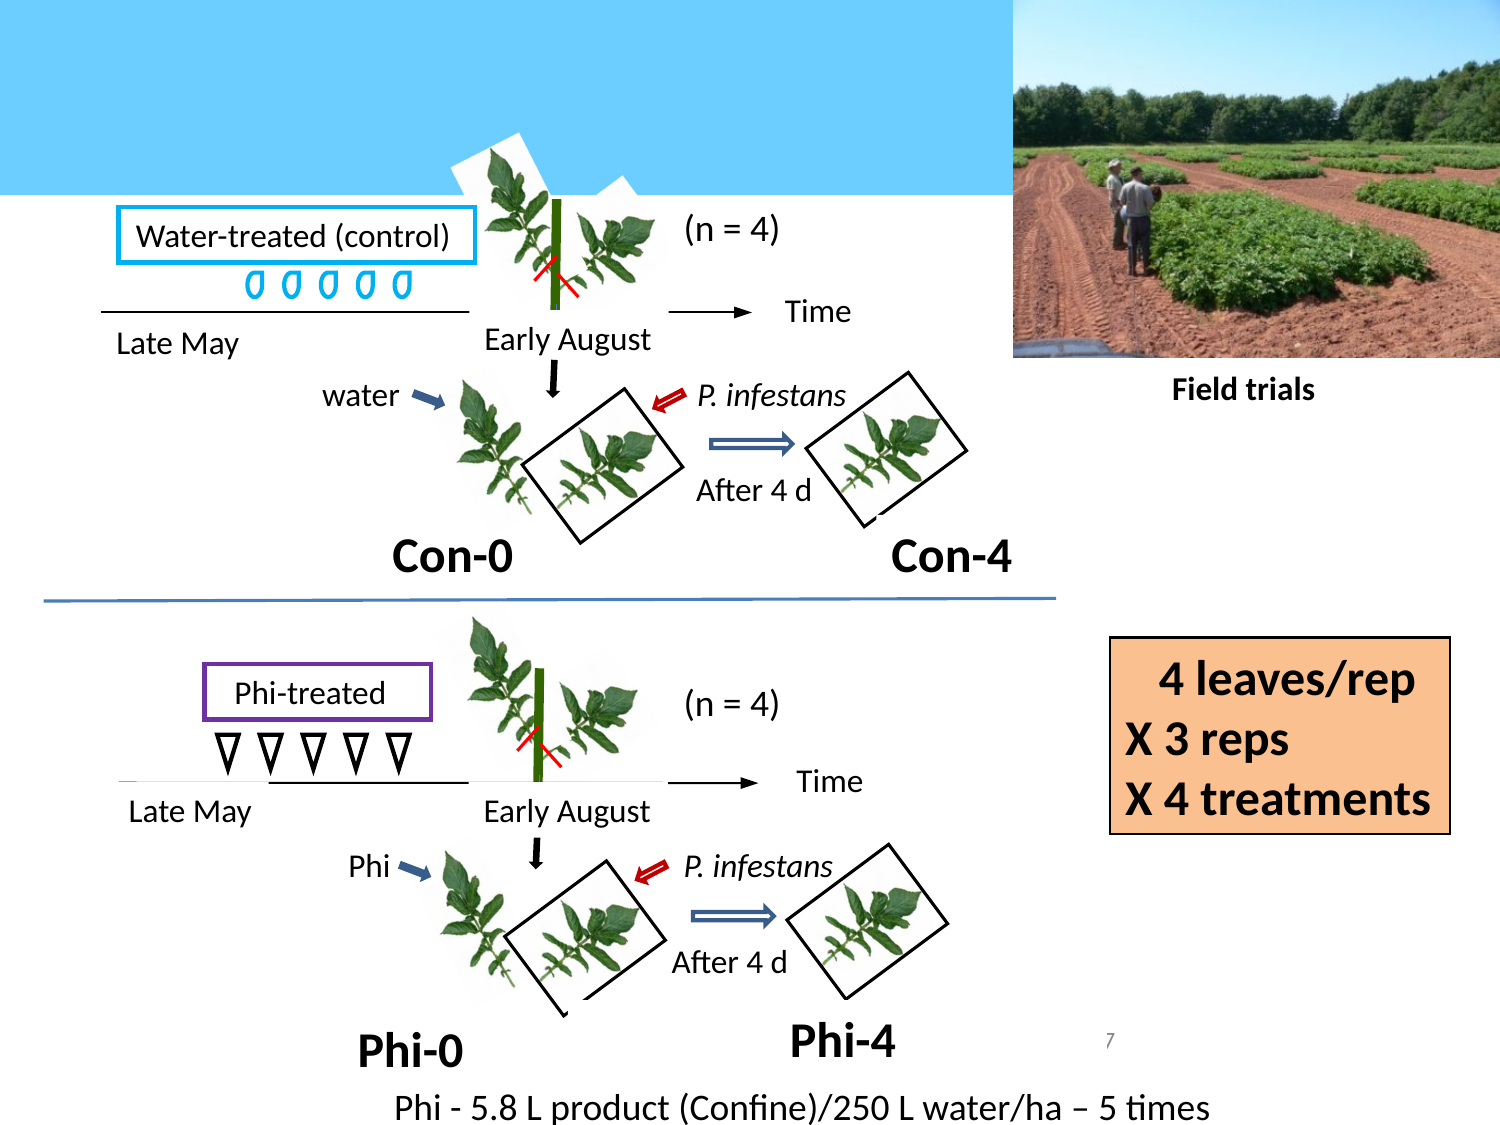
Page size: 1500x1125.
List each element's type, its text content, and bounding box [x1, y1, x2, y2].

text_box Phi-treated [204, 663, 432, 720]
text_box Late May [101, 313, 257, 370]
text_box [637, 862, 667, 882]
picture [556, 175, 671, 310]
picture [506, 863, 664, 1014]
text_box Phi - 5.8 L product (Confine)/250 L water/ha – 5 times [379, 1075, 1237, 1125]
text_box Water-treated (control) [118, 207, 476, 263]
picture [422, 364, 550, 536]
text_box [400, 863, 429, 879]
text_box Time [769, 282, 868, 338]
text_box 17 [1107, 1016, 1426, 1063]
text_box [394, 272, 410, 298]
text_box After 4 d [681, 460, 831, 516]
picture [808, 374, 965, 525]
text_box Time [781, 751, 879, 807]
picture [789, 846, 946, 998]
picture [450, 132, 556, 304]
text_box Phi-0 [43, 1010, 767, 1087]
text_box P. infestans [663, 837, 854, 896]
text_box [414, 391, 443, 407]
picture [1013, 0, 1500, 358]
text_box [654, 390, 685, 411]
text_box Early August [469, 310, 669, 366]
text_box [259, 734, 282, 770]
text_box Phi-4 [567, 1000, 1107, 1076]
text_box P. infestans [682, 366, 848, 419]
text_box Late May [113, 782, 269, 838]
text_box Phi [333, 837, 407, 893]
text_box [345, 734, 367, 770]
text_box Con-0 [366, 514, 529, 590]
text_box Early August [468, 782, 668, 838]
text_box [533, 838, 539, 867]
text_box (n = 4) [668, 671, 798, 733]
text_box [320, 272, 336, 298]
text_box [217, 734, 239, 770]
text_box (n = 4) [668, 196, 798, 258]
text_box [284, 272, 299, 298]
text_box water [307, 366, 407, 419]
picture [539, 645, 662, 781]
text_box [357, 272, 373, 298]
text_box [388, 734, 410, 770]
text_box After 4 d [655, 932, 805, 989]
text_box [550, 361, 556, 396]
picture [405, 838, 533, 1009]
text_box [302, 734, 325, 770]
text_box Field trials [1157, 360, 1357, 416]
text_box [693, 907, 774, 925]
text_box [247, 272, 263, 298]
picture [524, 390, 681, 541]
text_box Con-4 [876, 514, 1028, 590]
picture [432, 601, 539, 774]
text_box [711, 435, 793, 453]
text_box 4 leaves/rep X 3 reps X 4 treatments [1110, 637, 1451, 835]
